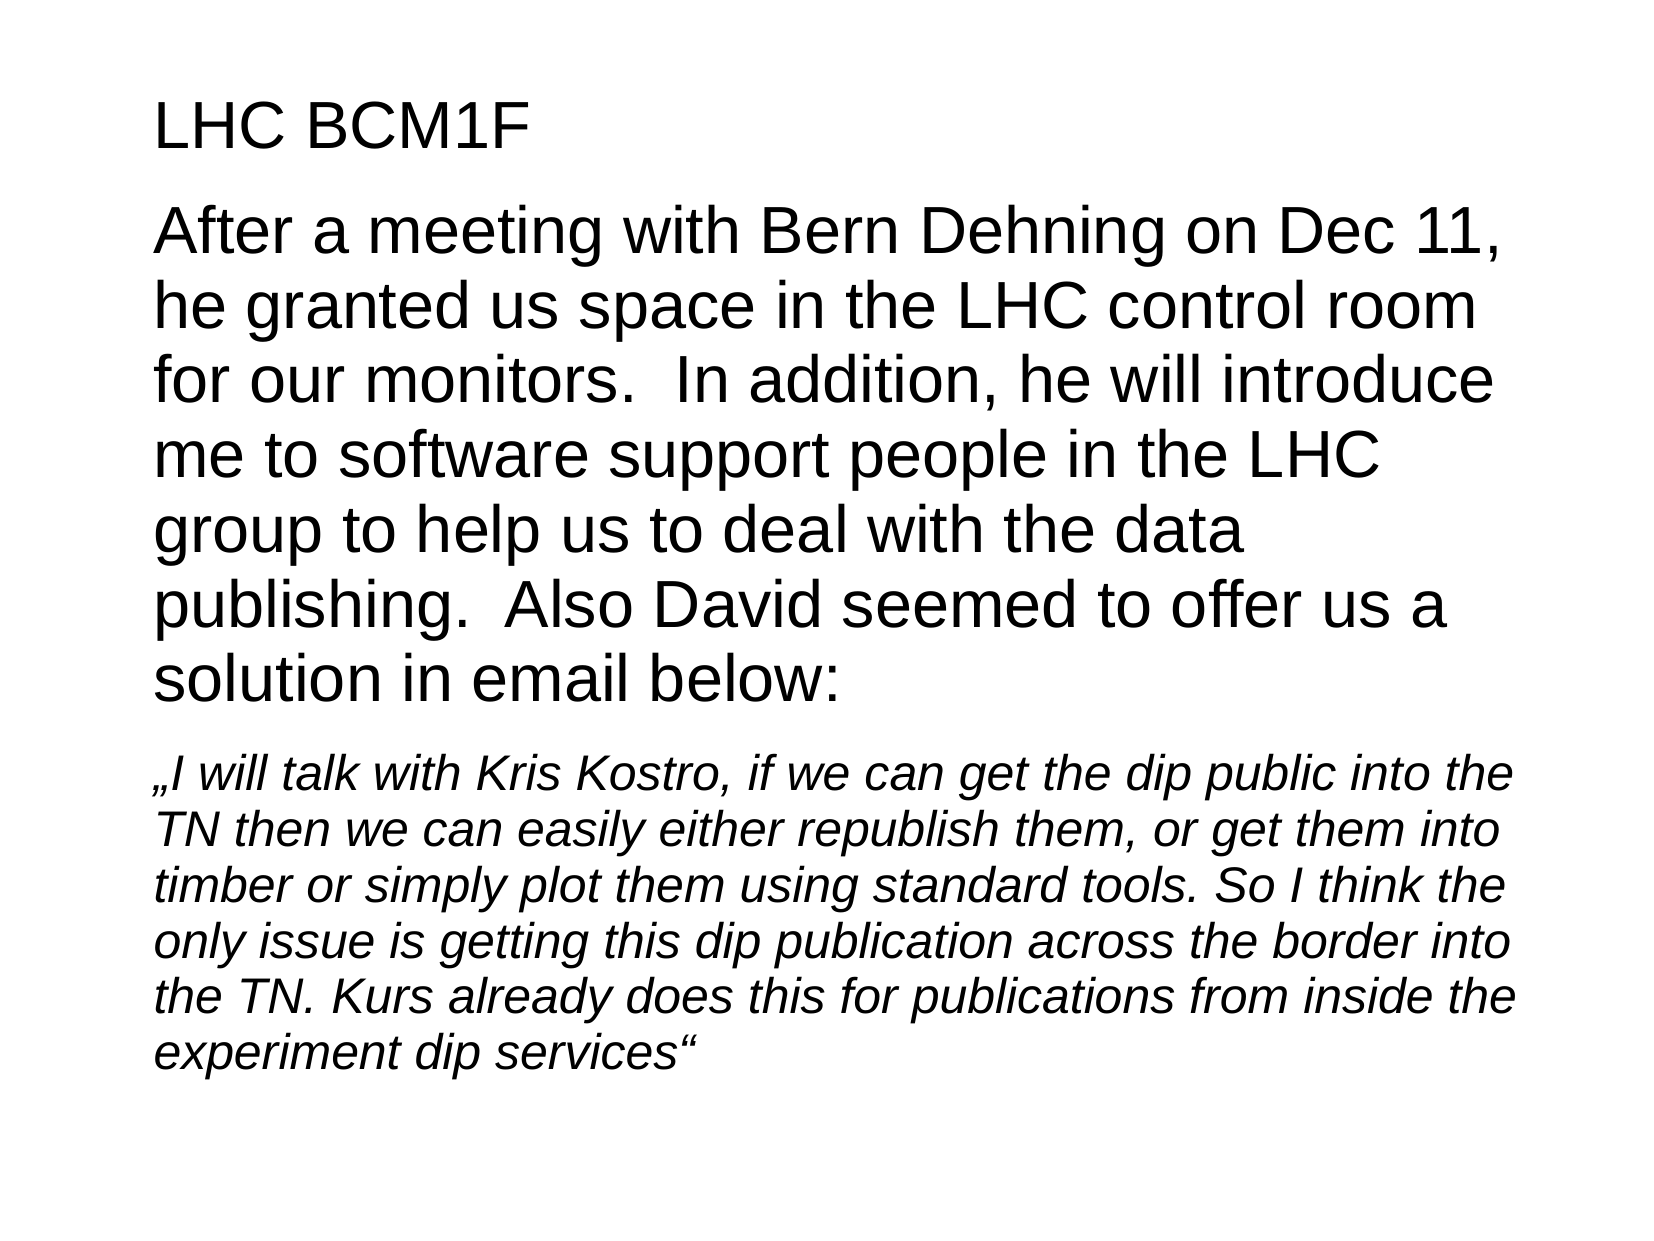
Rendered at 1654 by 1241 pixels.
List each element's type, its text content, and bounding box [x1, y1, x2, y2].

list LHC BCM1F After a meeting with Bern Dehning on Dec 11, he granted us space in the LHC control room for our monitors. In addition, he will introduce me to software support people in the LHC group to help us to deal with the data publishing. Also David seemed to offer us a solution in email below: „I will talk with Kris Kostro, if we can get the dip public into the TN then we can easily either republish them, or get them into timber or simply plot them using standard tools. So I think the only issue is getting this dip publication across the border into the TN. Kurs already does this for publications from inside the experiment dip services“ [82, 88, 1571, 1109]
